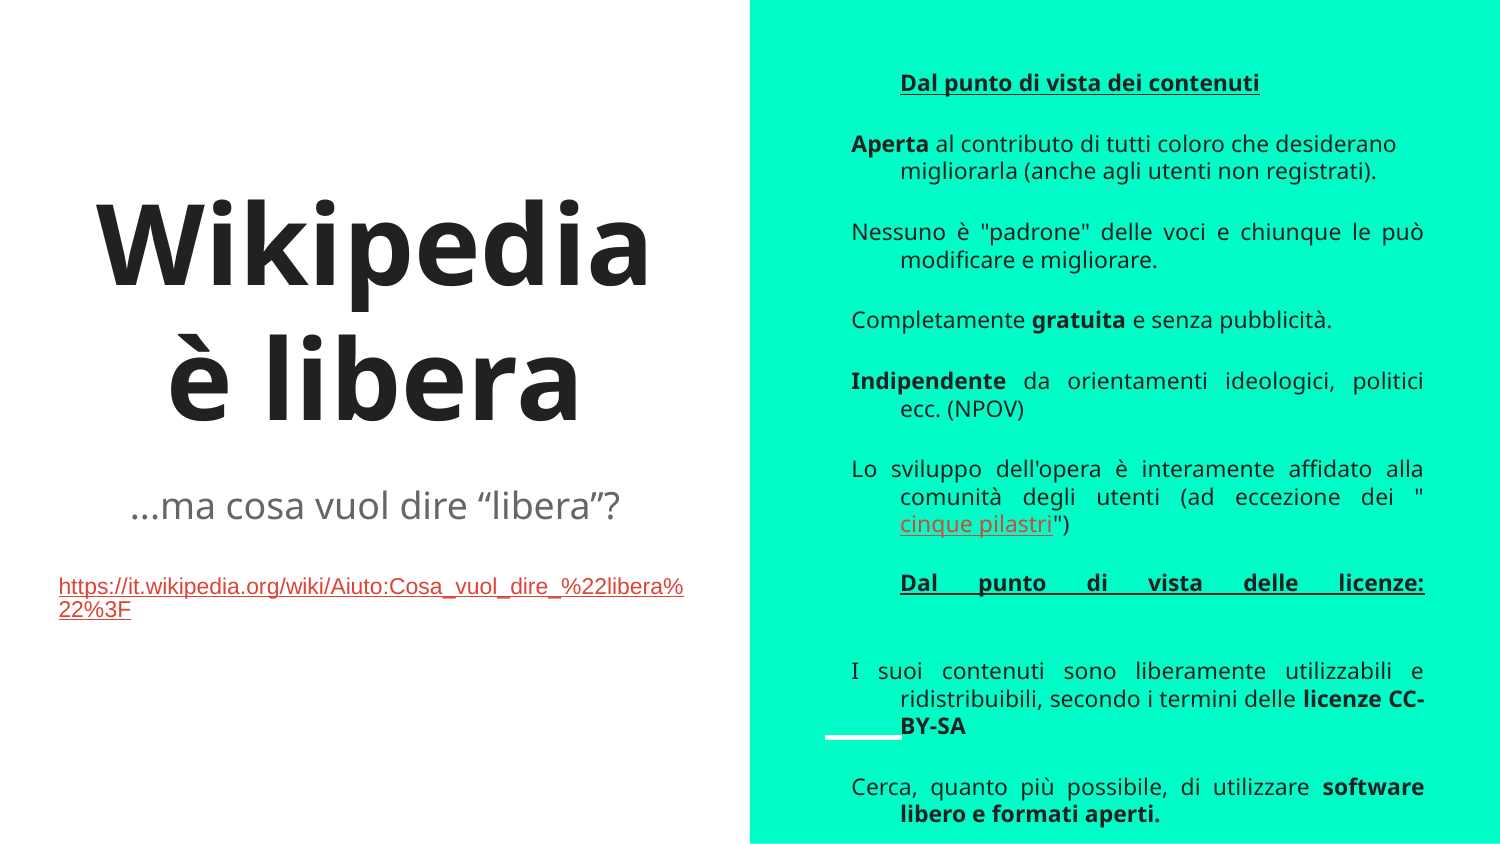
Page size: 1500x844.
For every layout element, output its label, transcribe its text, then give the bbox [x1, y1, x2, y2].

title Wikipedia è libera [43, 177, 708, 458]
list Dal punto di vista dei contenuti Aperta al contributo di tutti coloro che desiderano migliorarla (anche agli utenti non registrati). Nessuno è "padrone" delle voci e chiunque le può modificare e migliorare. Completamente gratuita e senza pubblicità. Indipendente da orientamenti ideologici, politici ecc. (NPOV) Lo sviluppo dell'opera è interamente affidato alla comunità degli utenti (ad eccezione dei "cinque pilastri") Dal punto di vista delle licenze: I suoi contenuti sono liberamente utilizzabili e ridistribuibili, secondo i termini delle licenze CC-BY-SA Cerca, quanto più possibile, di utilizzare software libero e formati aperti. [810, 36, 1440, 808]
subtitle ...ma cosa vuol dire “libera”? https://it.wikipedia.org/wiki/Aiuto:Cosa_vuol_dire_%22libera%22%3F [43, 466, 708, 688]
